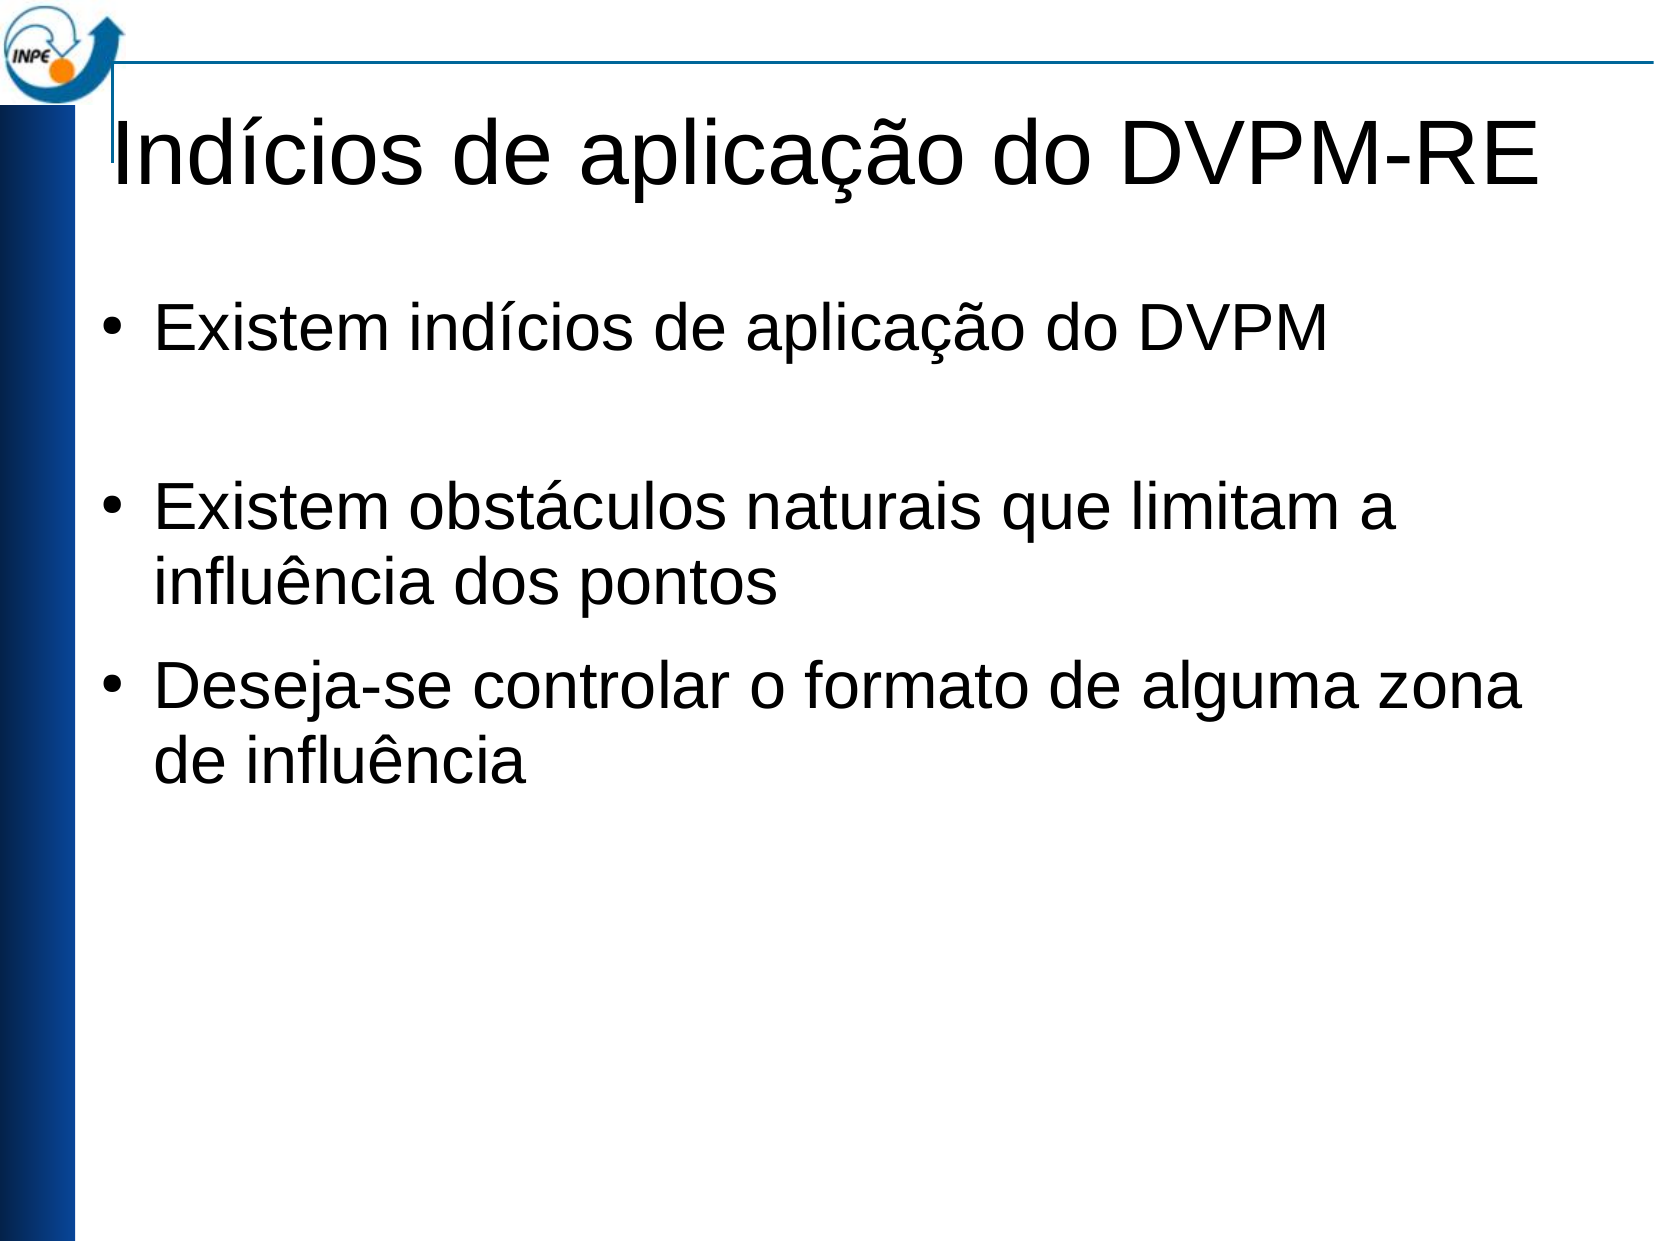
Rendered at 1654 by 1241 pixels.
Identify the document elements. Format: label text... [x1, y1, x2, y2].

picture [0, 0, 126, 105]
list Existem indícios de aplicação do DVPM Existem obstáculos naturais que limitam a influência dos pontos Deseja-se controlar o formato de alguma zona de influência [82, 290, 1538, 1099]
title Indícios de aplicação do DVPM-RE [82, 49, 1571, 257]
